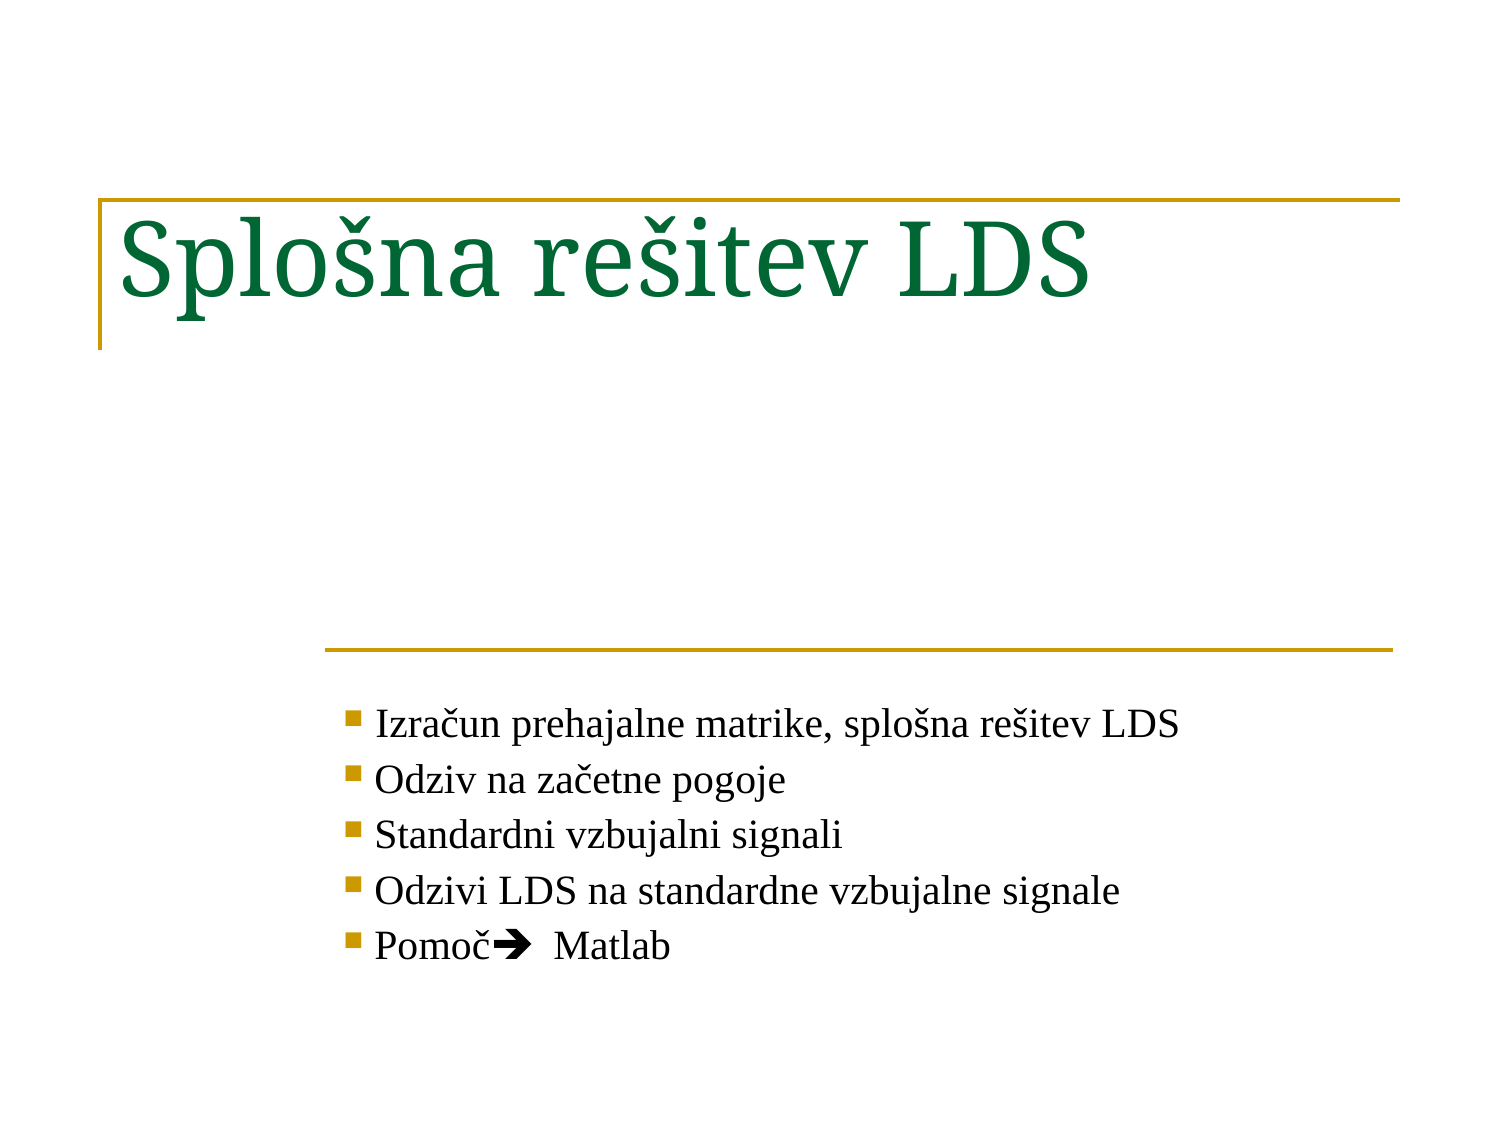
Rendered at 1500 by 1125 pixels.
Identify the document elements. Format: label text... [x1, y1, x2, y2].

text_box Izračun prehajalne matrike, splošna rešitev LDS Odziv na začetne pogoje Standardni vzbujalni signali Odzivi LDS na standardne vzbujalne signale Pomoč Matlab [328, 694, 1379, 983]
title Splošna rešitev LDS [76, 184, 1352, 426]
